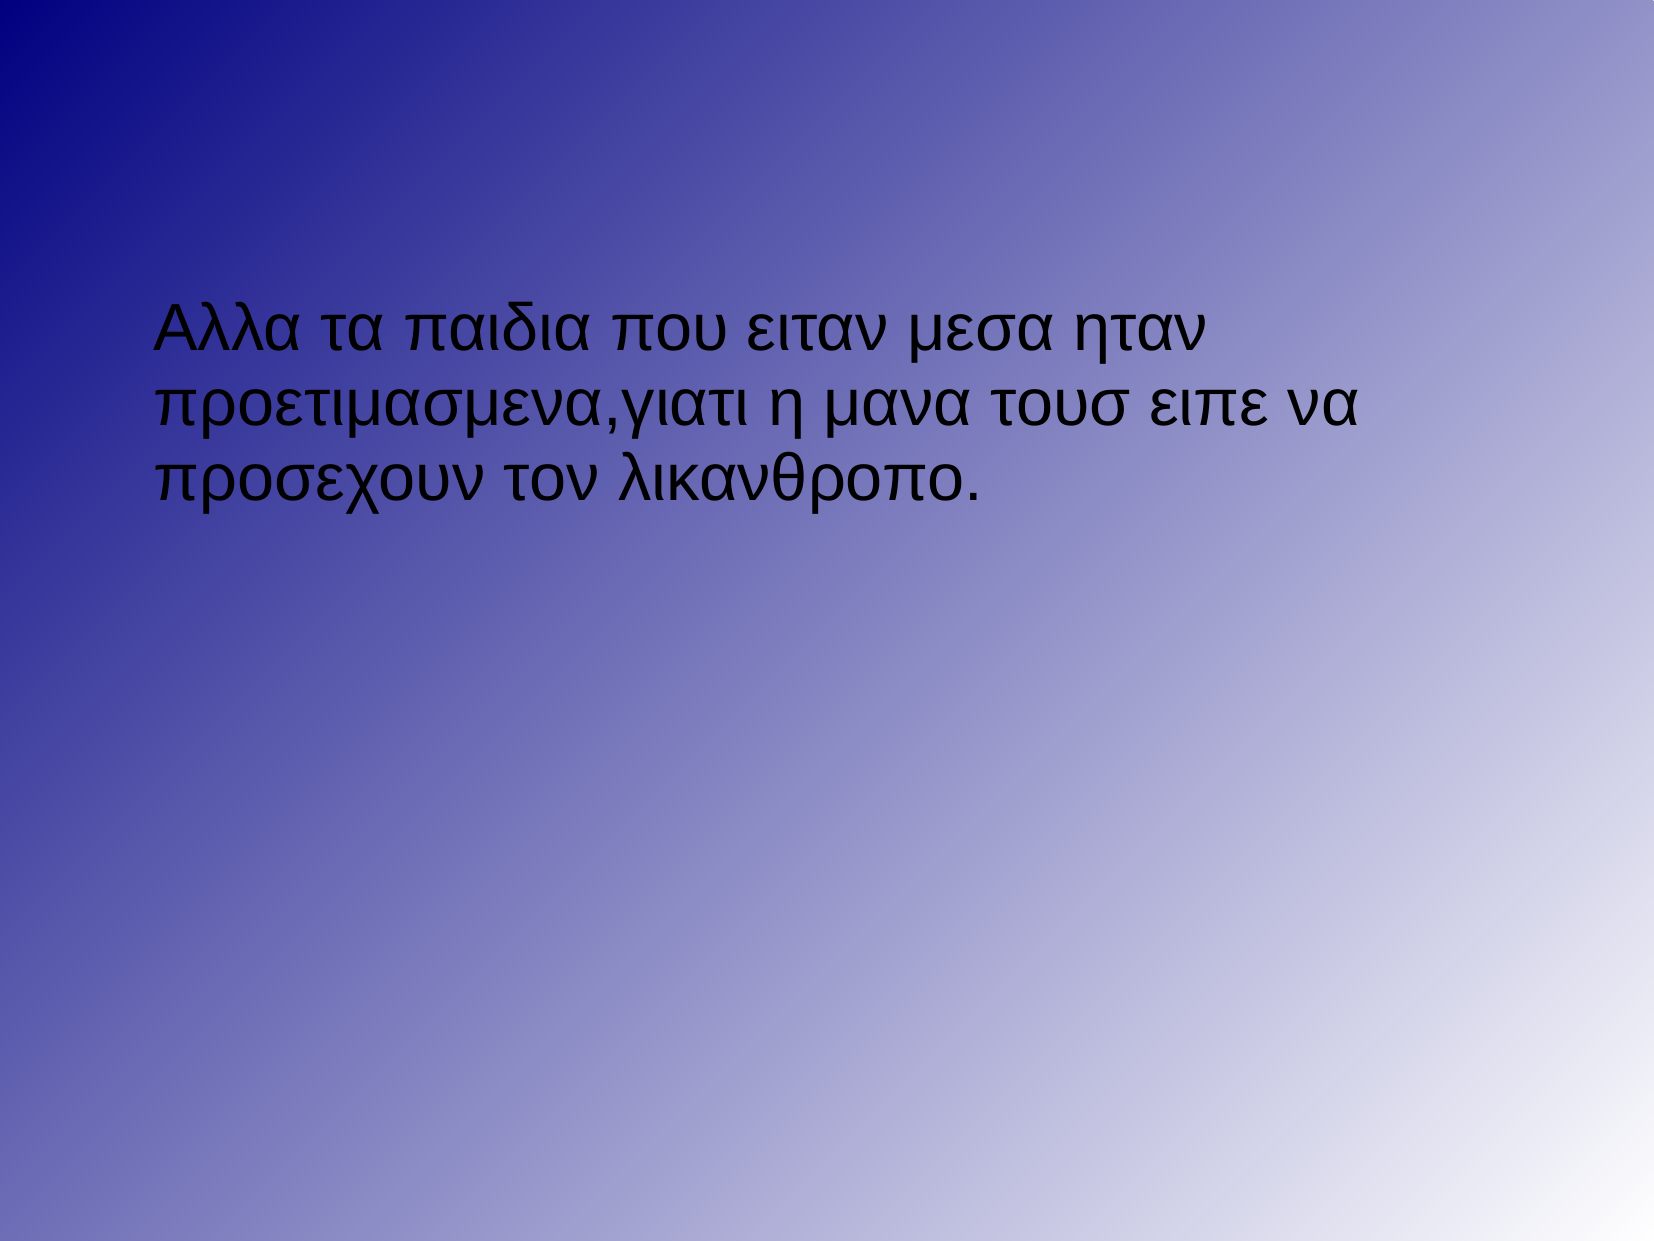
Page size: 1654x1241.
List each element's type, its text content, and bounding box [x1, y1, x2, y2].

title [82, 49, 1571, 257]
list Αλλα τα παιδια που ειταν μεσα ηταν προετιμασμενα,γιατι η μανα τουσ ειπε να προσεχουν τον λικανθροπο. [82, 290, 1538, 1010]
